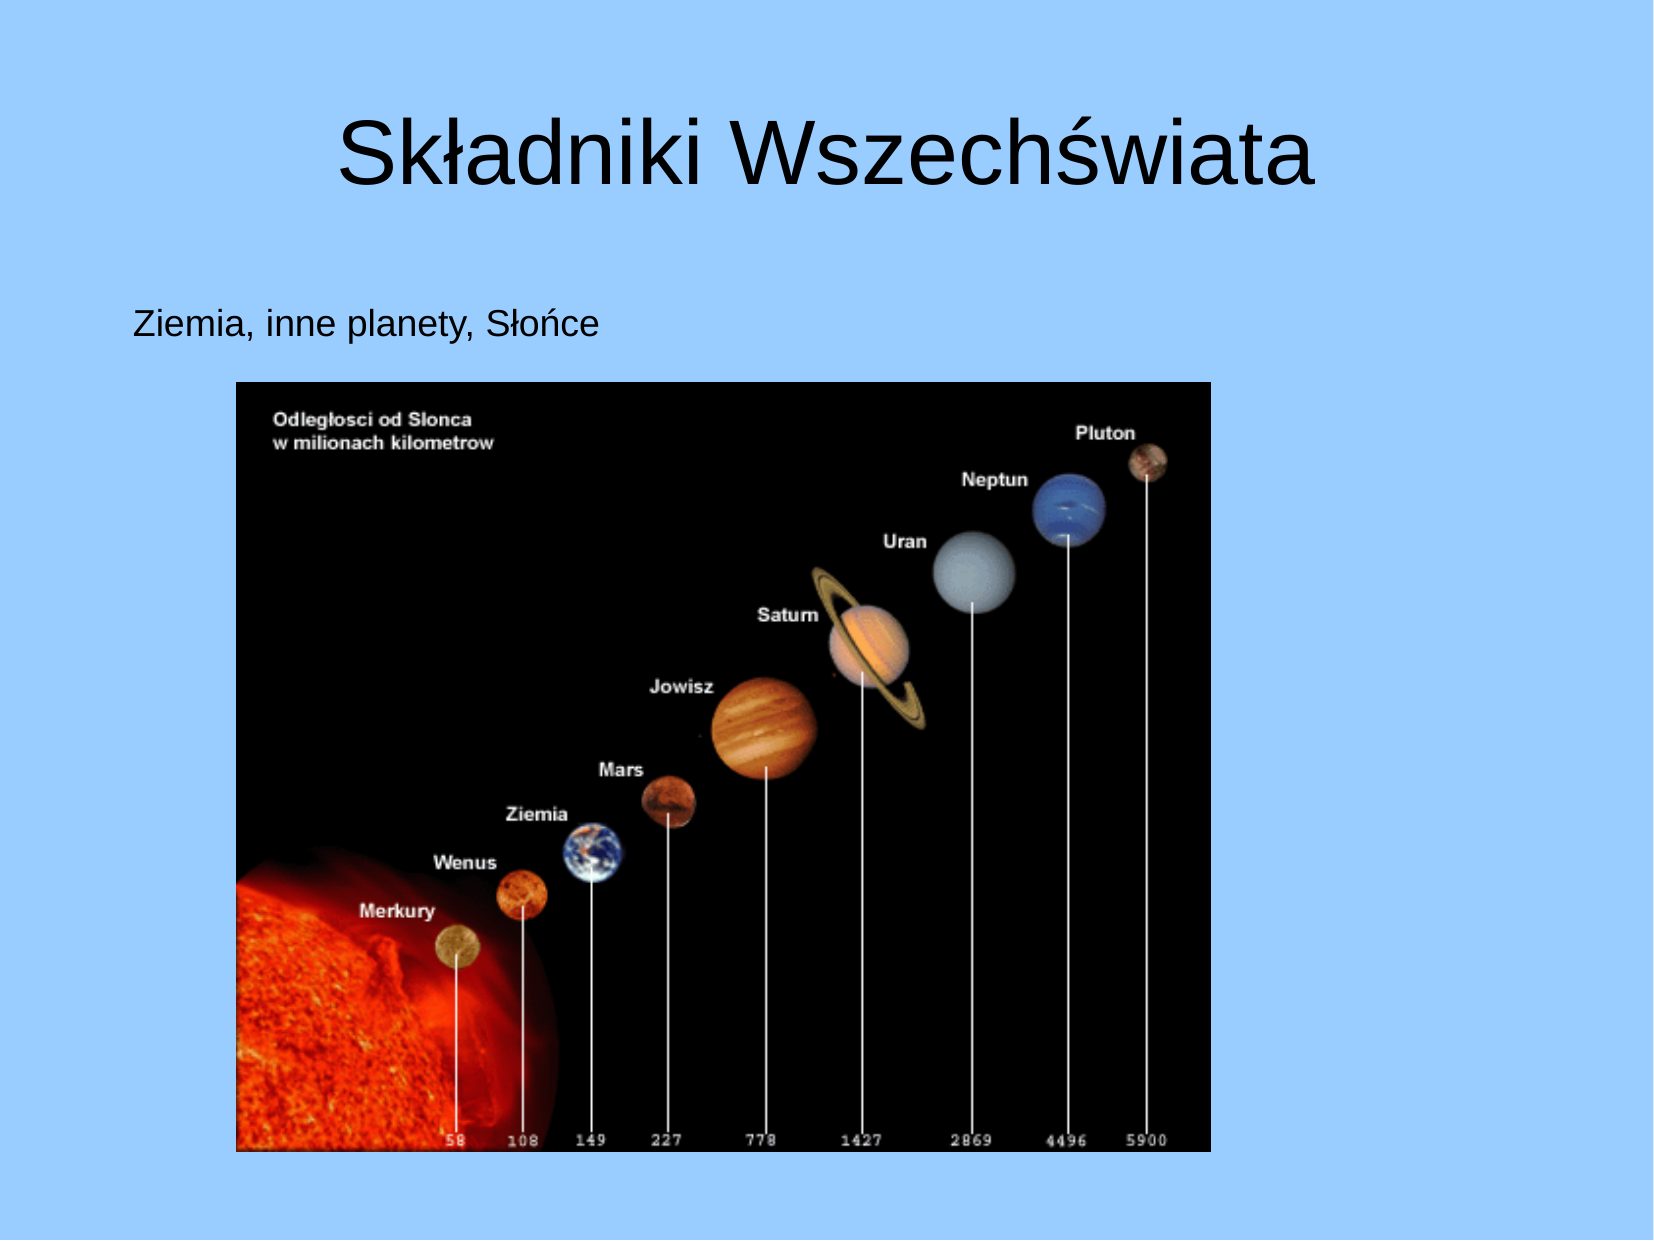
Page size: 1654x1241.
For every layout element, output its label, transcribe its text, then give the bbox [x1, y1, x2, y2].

text_box Ziemia, inne planety, Słońce [118, 295, 1565, 353]
picture [236, 382, 1211, 1152]
title Składniki Wszechświata [82, 49, 1571, 257]
